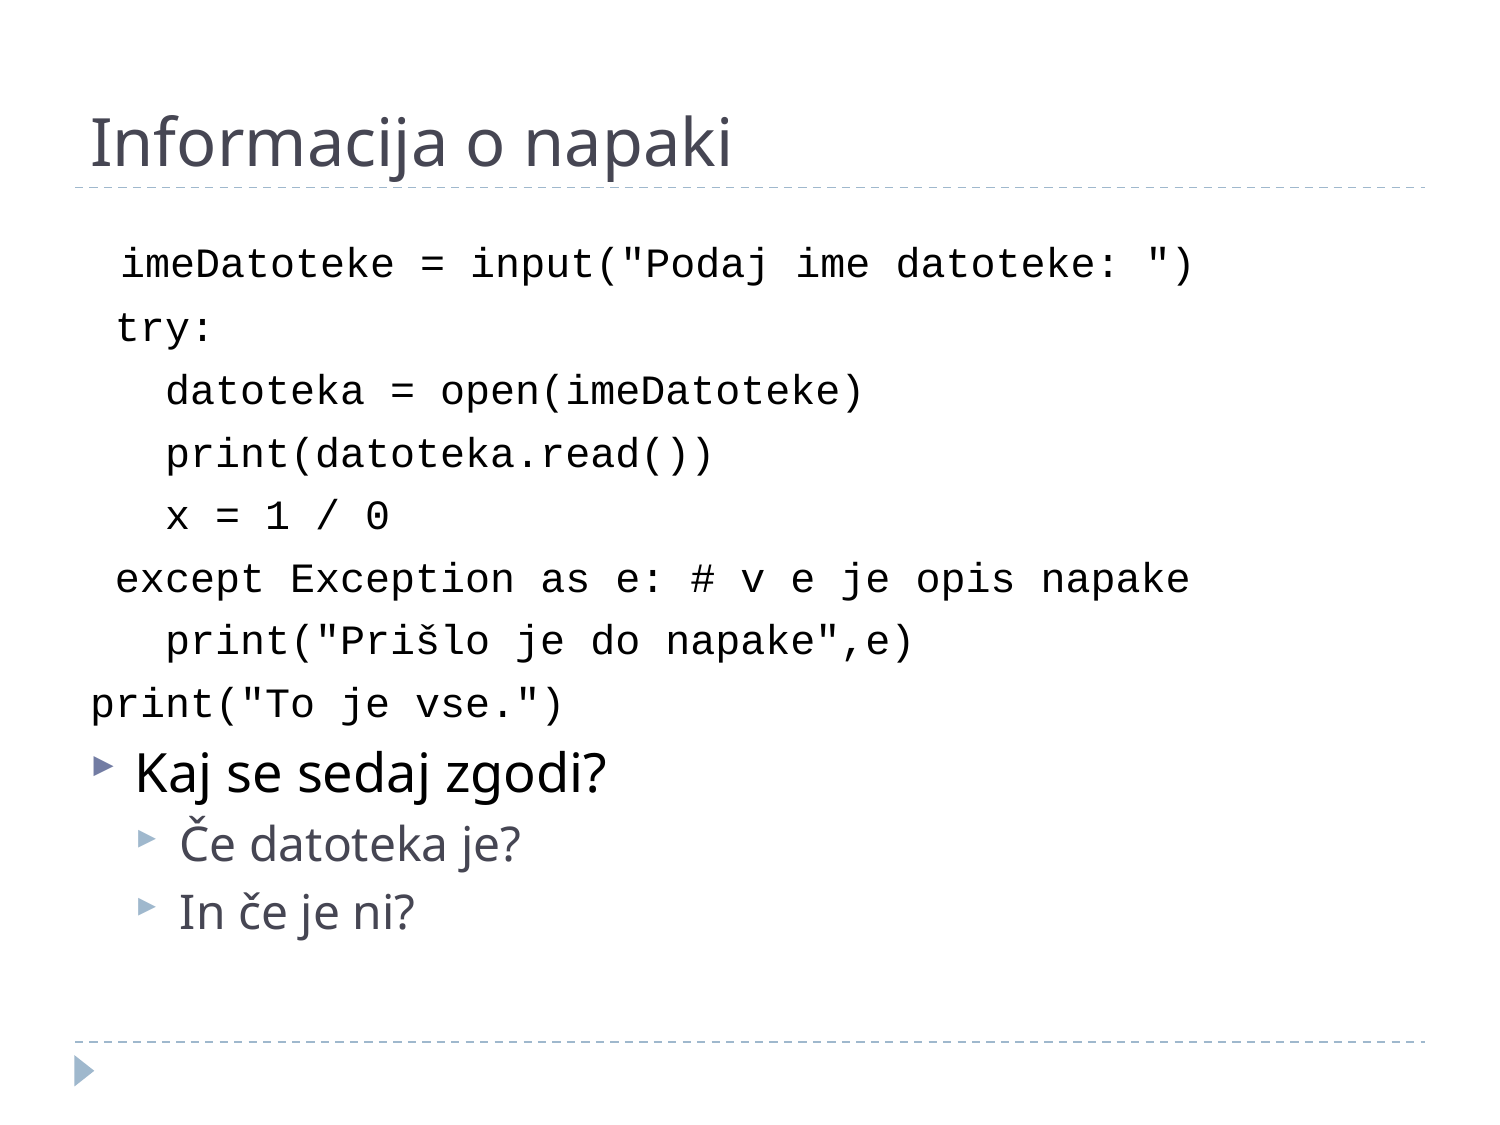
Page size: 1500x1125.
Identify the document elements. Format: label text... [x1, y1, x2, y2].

title Informacija o napaki [75, 24, 1425, 188]
list imeDatoteke = input("Podaj ime datoteke: ") try: datoteka = open(imeDatoteke) print(datoteka.read()) x = 1 / 0 except Exception as e: # v e je opis napake print("Prišlo je do napake",e) print("To je vse.") Kaj se sedaj zgodi? Če datoteka je? In če je ni? [75, 200, 1425, 1010]
